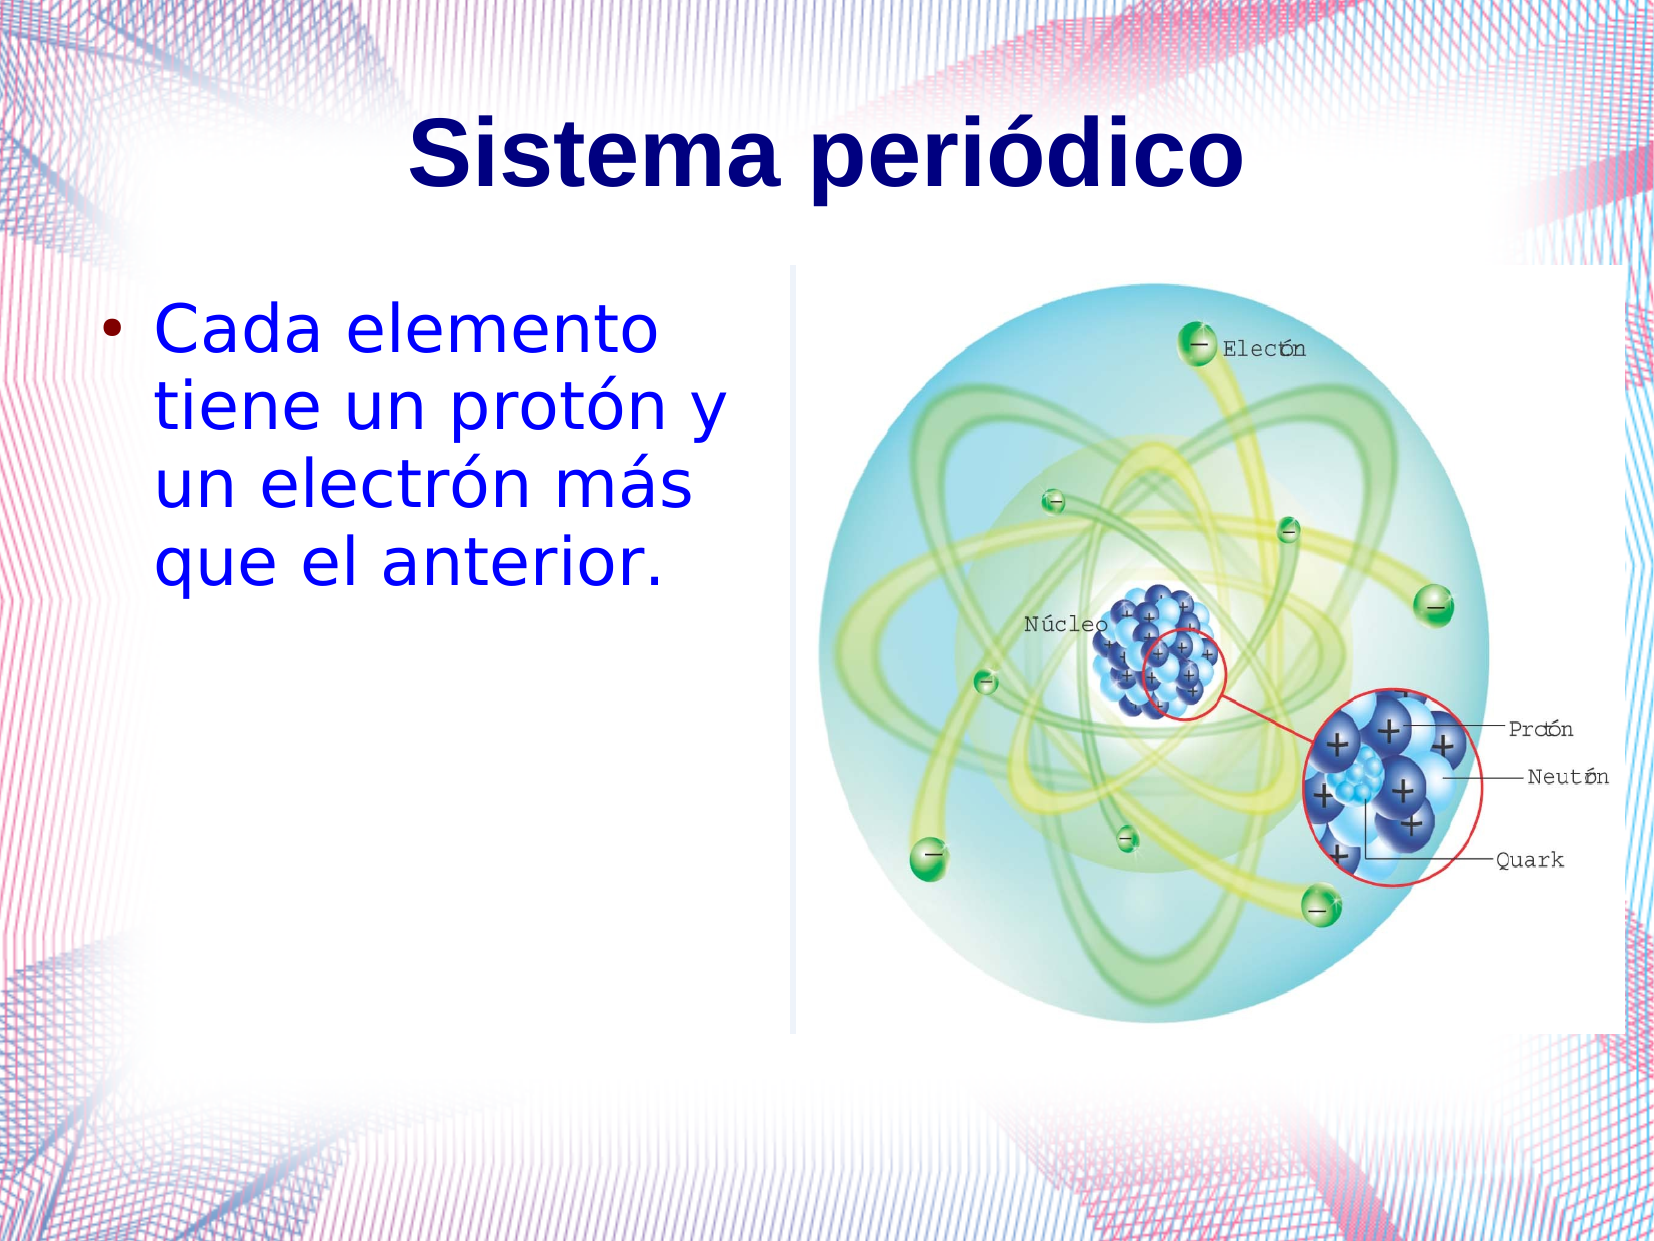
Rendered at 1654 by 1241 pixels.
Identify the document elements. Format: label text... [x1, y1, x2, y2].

list Cada elemento tiene un protón y un electrón más que el anterior. [82, 290, 809, 1109]
picture [0, 0, 1654, 1241]
title Sistema periódico [82, 49, 1571, 257]
